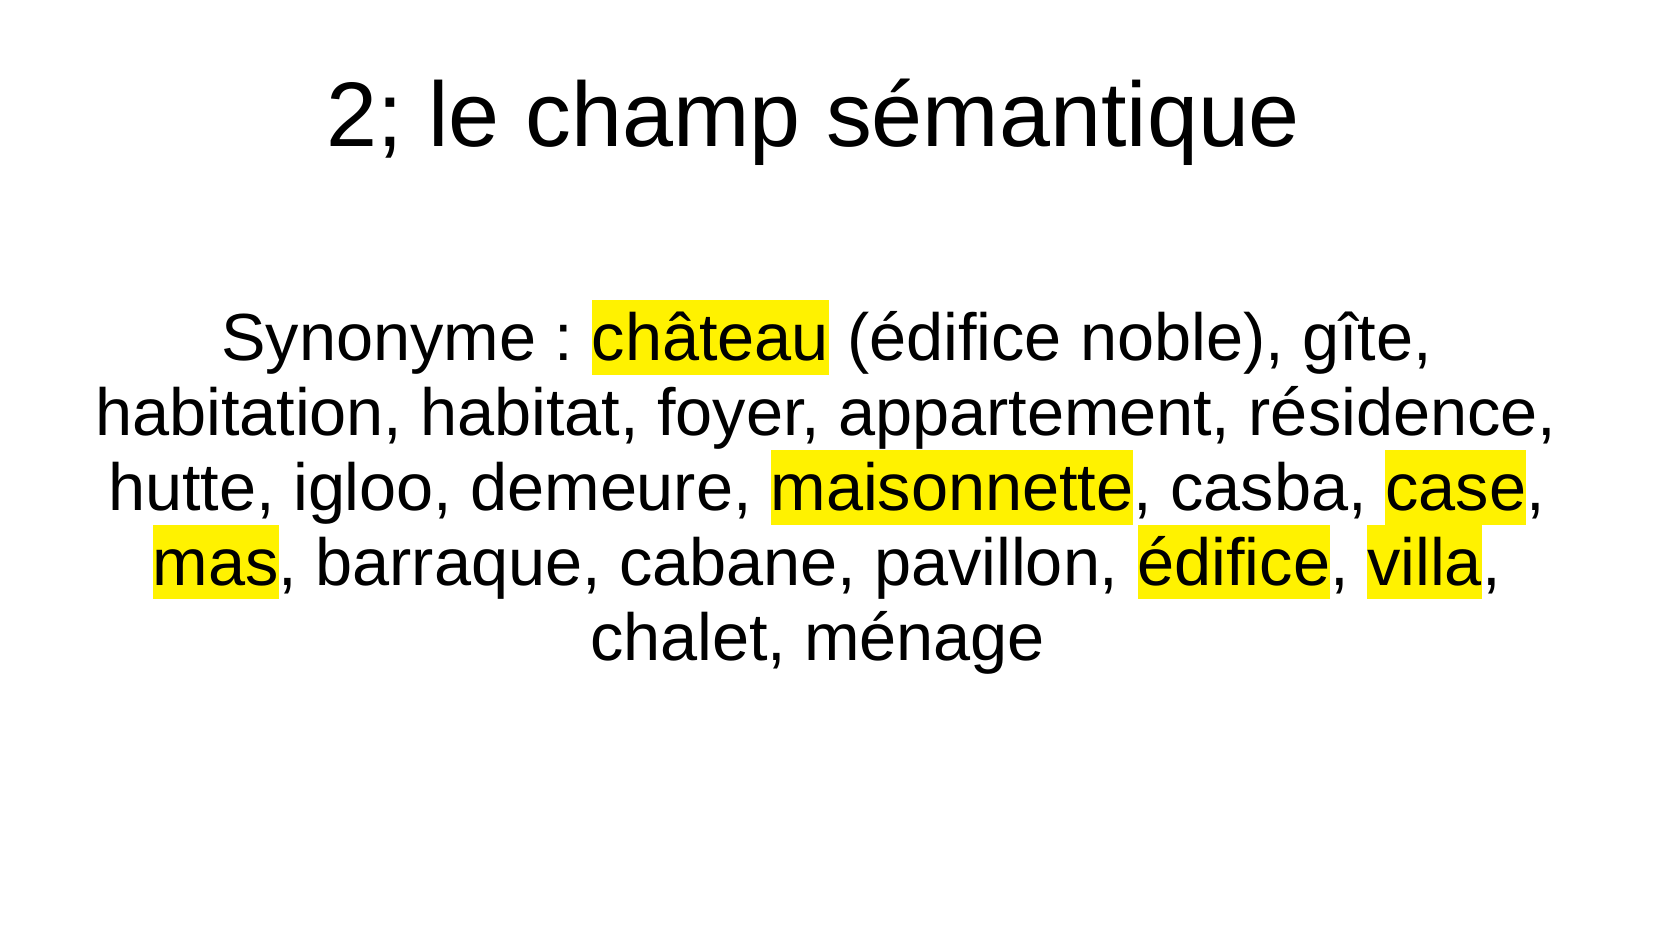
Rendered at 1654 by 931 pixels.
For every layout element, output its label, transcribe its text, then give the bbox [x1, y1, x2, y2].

title 2; le champ sémantique [82, 37, 1571, 193]
subtitle Synonyme : château (édifice noble), gîte, habitation, habitat, foyer, appartement, résidence, hutte, igloo, demeure, maisonnette, casba, case, mas, barraque, cabane, pavillon, édifice, villa, chalet, ménage [82, 217, 1571, 758]
